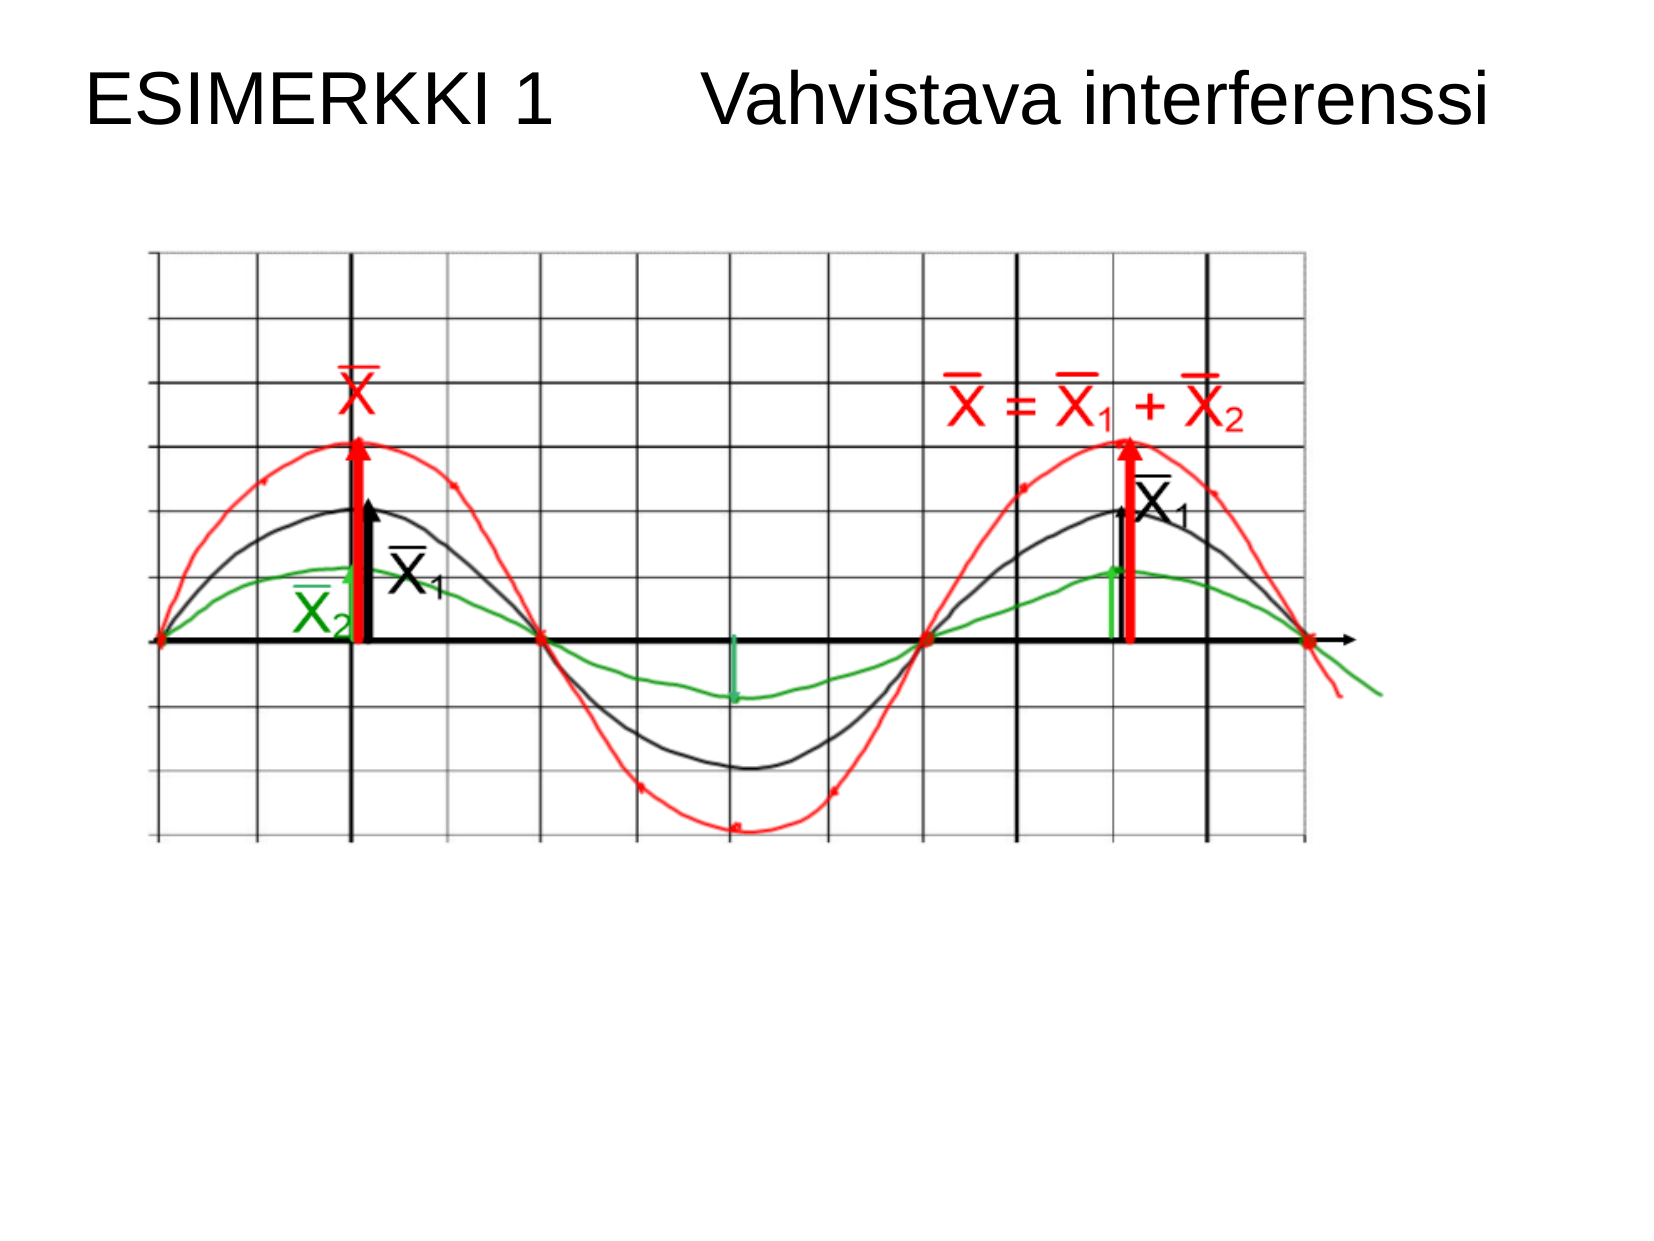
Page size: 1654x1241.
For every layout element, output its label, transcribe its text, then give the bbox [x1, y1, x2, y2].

text_box ESIMERKKI 1 Vahvistava interferenssi [69, 49, 1536, 154]
picture [82, 194, 1399, 875]
